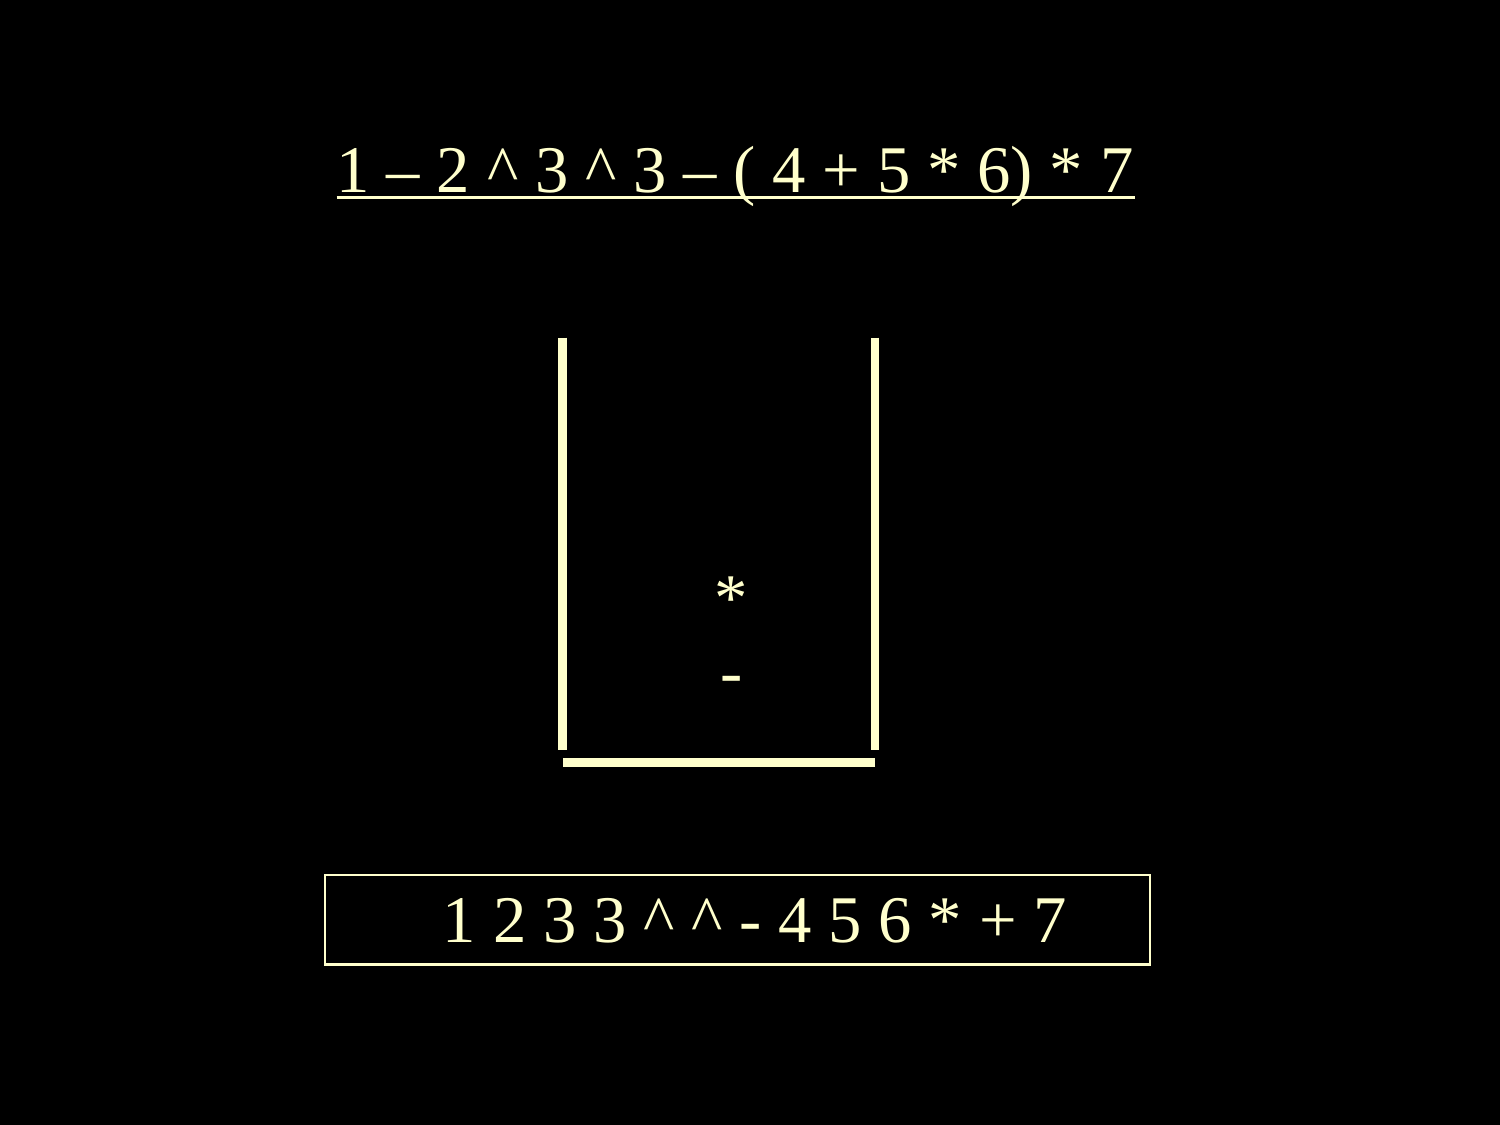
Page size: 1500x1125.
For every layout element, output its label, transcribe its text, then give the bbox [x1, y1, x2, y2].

text_box * - [624, 349, 838, 717]
text_box 1 – 2 ^ 3 ^ 3 – ( 4 + 5 * 6) * 7 [321, 124, 1276, 215]
text_box 1 2 3 3 ^ ^ - 4 5 6 * + 7 [325, 874, 1150, 965]
